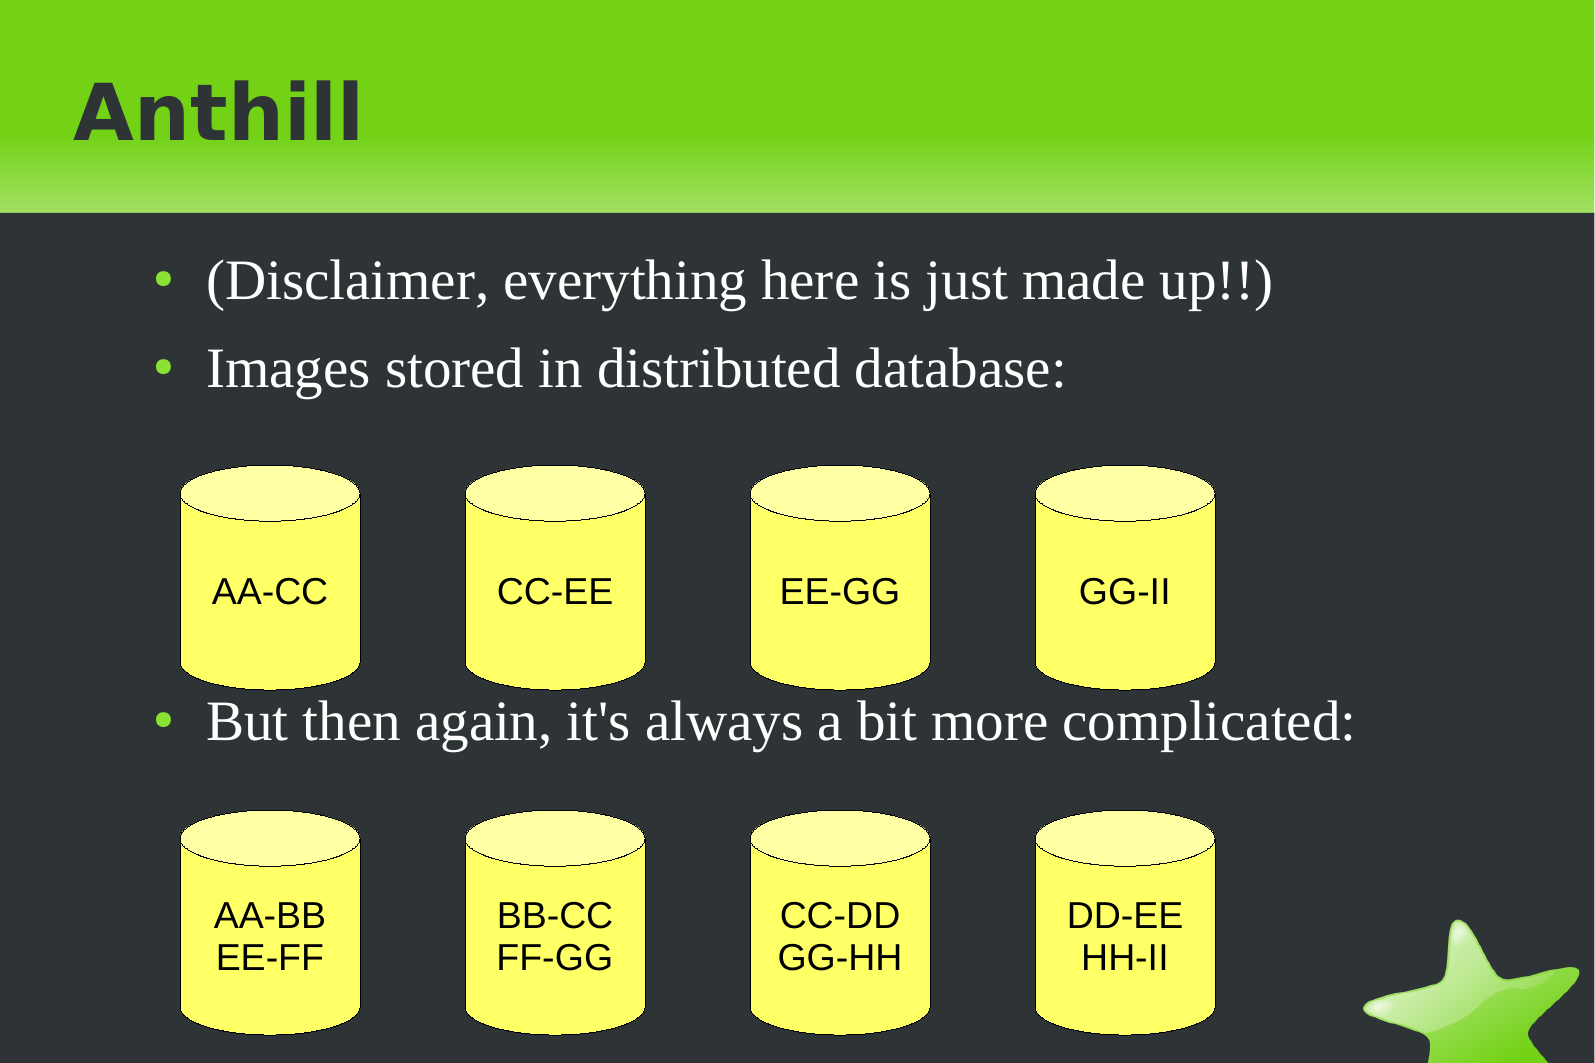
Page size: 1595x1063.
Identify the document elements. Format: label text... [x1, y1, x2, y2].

list (Disclaimer, everything here is just made up!!) Images stored in distributed database: But then again, it's always a bit more complicated: [75, 248, 1510, 951]
text_box GG-II [1035, 494, 1216, 691]
picture [0, 0, 1595, 1063]
text_box CC-DD GG-HH [750, 839, 931, 1036]
text_box EE-GG [750, 494, 931, 691]
text_box AA-BB EE-FF [180, 839, 361, 1036]
text_box CC-EE [465, 494, 646, 691]
text_box AA-CC [180, 494, 361, 691]
text_box DD-EE HH-II [1035, 839, 1216, 1036]
title Anthill [74, 25, 1510, 203]
text_box BB-CC FF-GG [465, 839, 646, 1036]
